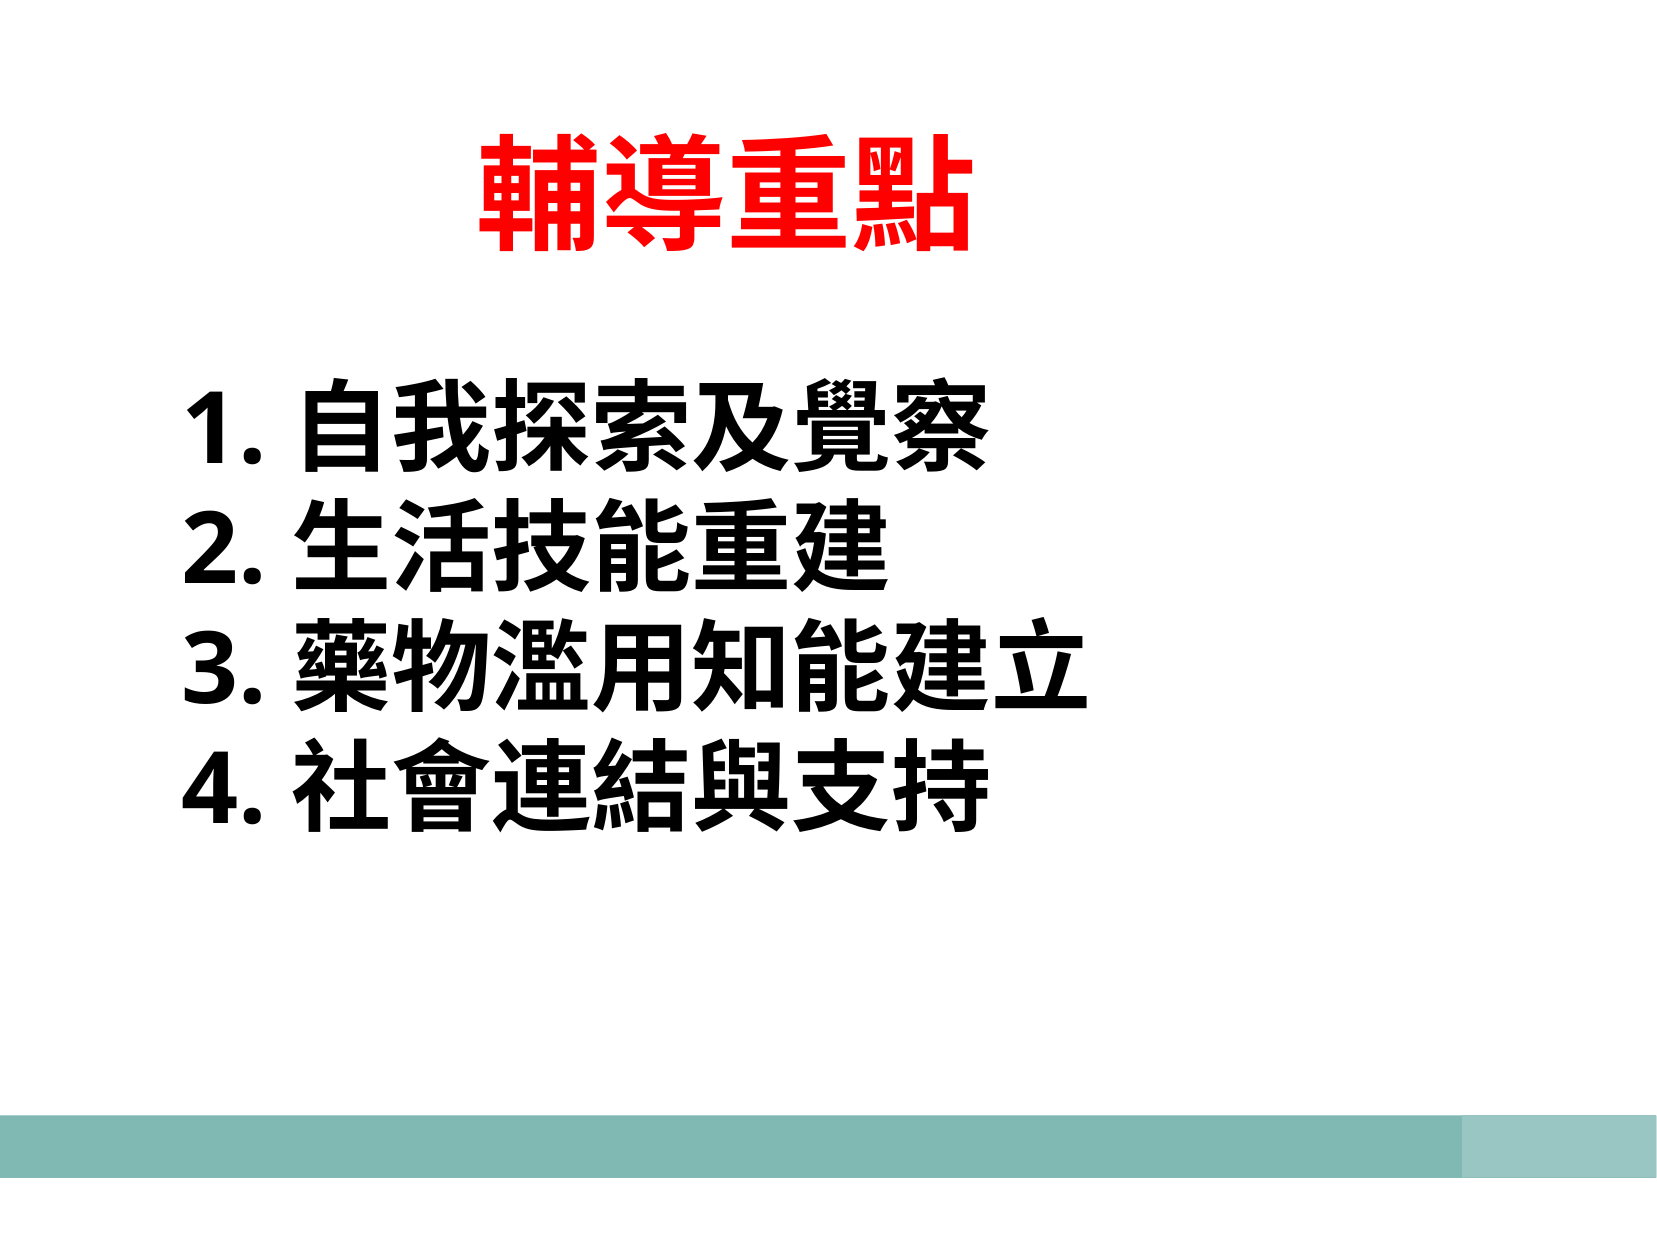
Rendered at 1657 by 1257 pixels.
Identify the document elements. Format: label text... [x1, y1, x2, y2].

text_box 輔導重點 [461, 108, 992, 274]
text_box 1.自我探索及覺察 2.生活技能重建 3.藥物濫用知能建立 4.社會連結與支持 [166, 356, 1526, 851]
